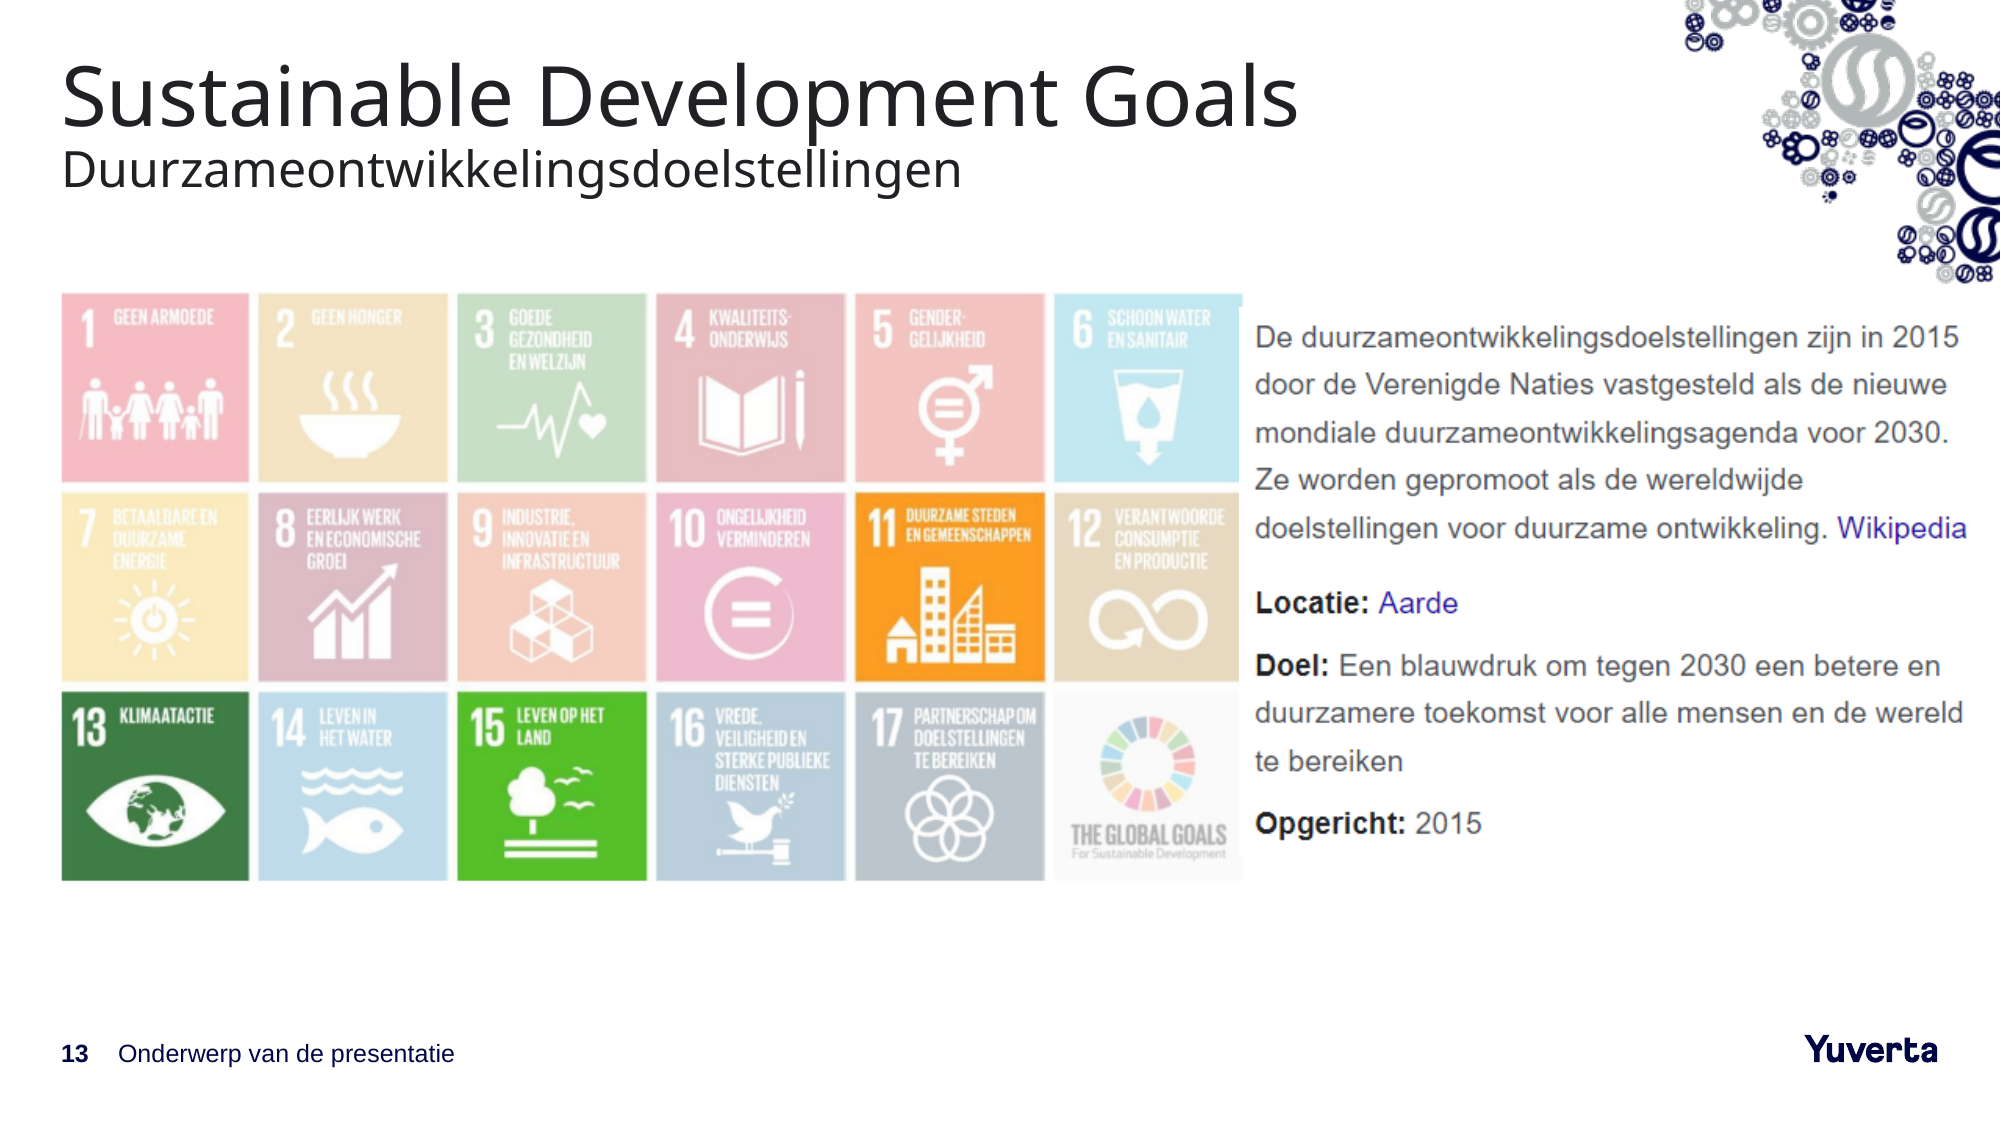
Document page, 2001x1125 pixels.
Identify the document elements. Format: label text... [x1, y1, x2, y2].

title Sustainable Development Goals Duurzameontwikkelingsdoelstellingen [60, 48, 1745, 240]
text_box Onderwerp van de presentatie [118, 1037, 987, 1074]
picture [34, 260, 1982, 903]
text_box 10 [60, 1037, 113, 1074]
